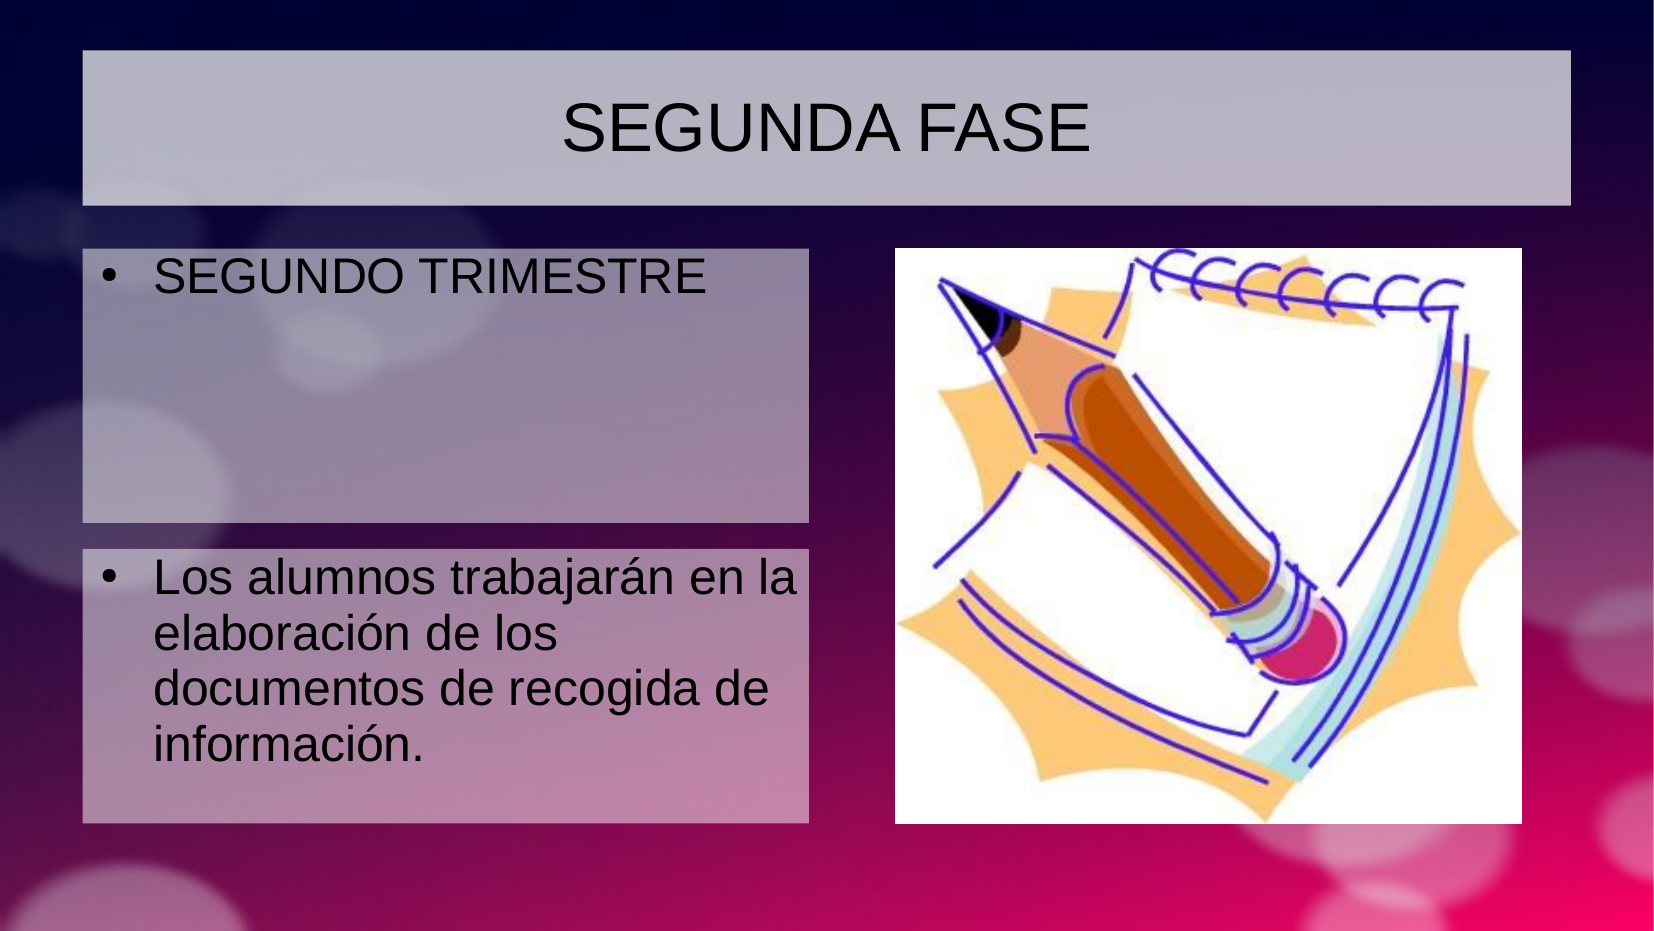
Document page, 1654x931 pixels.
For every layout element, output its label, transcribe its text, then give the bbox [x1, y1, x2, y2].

list Los alumnos trabajarán en la elaboración de los documentos de recogida de información. [82, 548, 809, 824]
list SEGUNDO TRIMESTRE [82, 248, 809, 523]
picture [0, 0, 1654, 931]
title SEGUNDA FASE [82, 50, 1571, 206]
